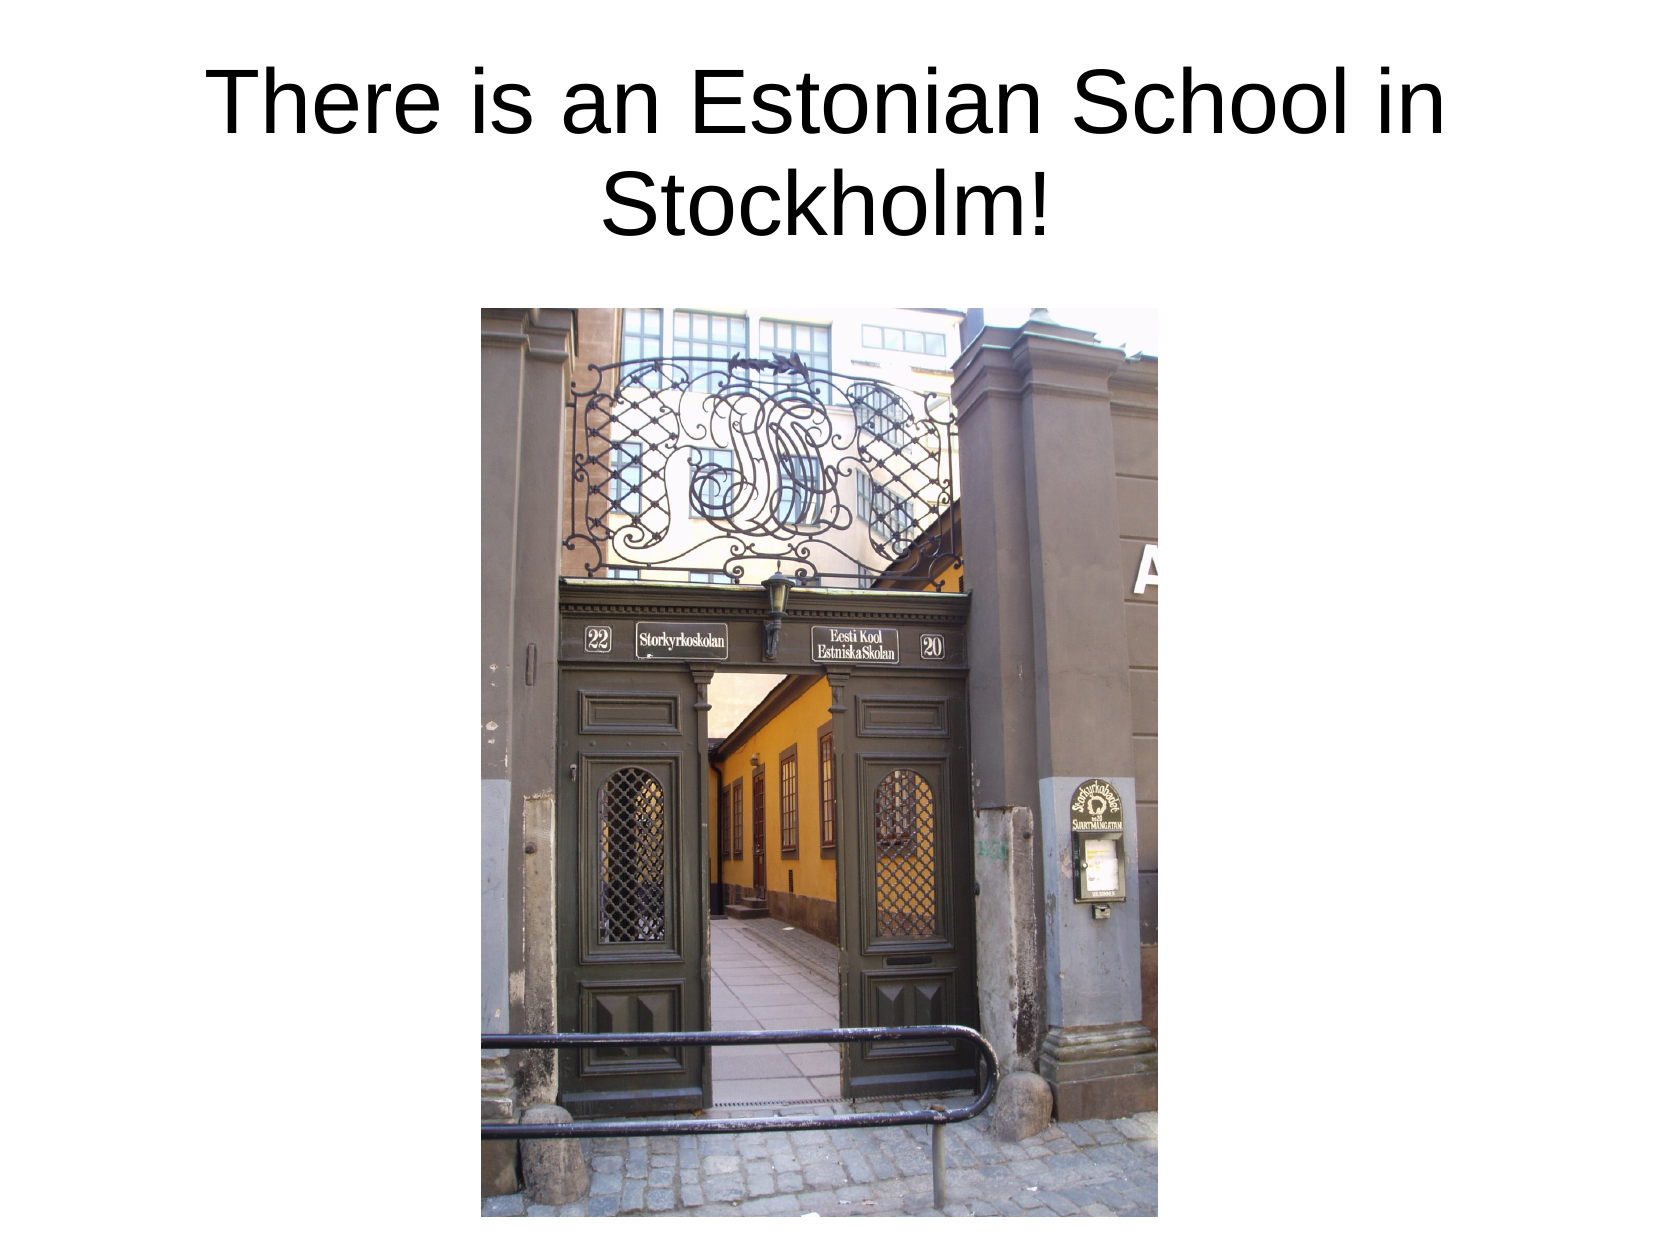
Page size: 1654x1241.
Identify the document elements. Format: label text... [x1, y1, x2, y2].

title There is an Estonian School in Stockholm! [82, 49, 1571, 257]
picture [481, 308, 1158, 1217]
